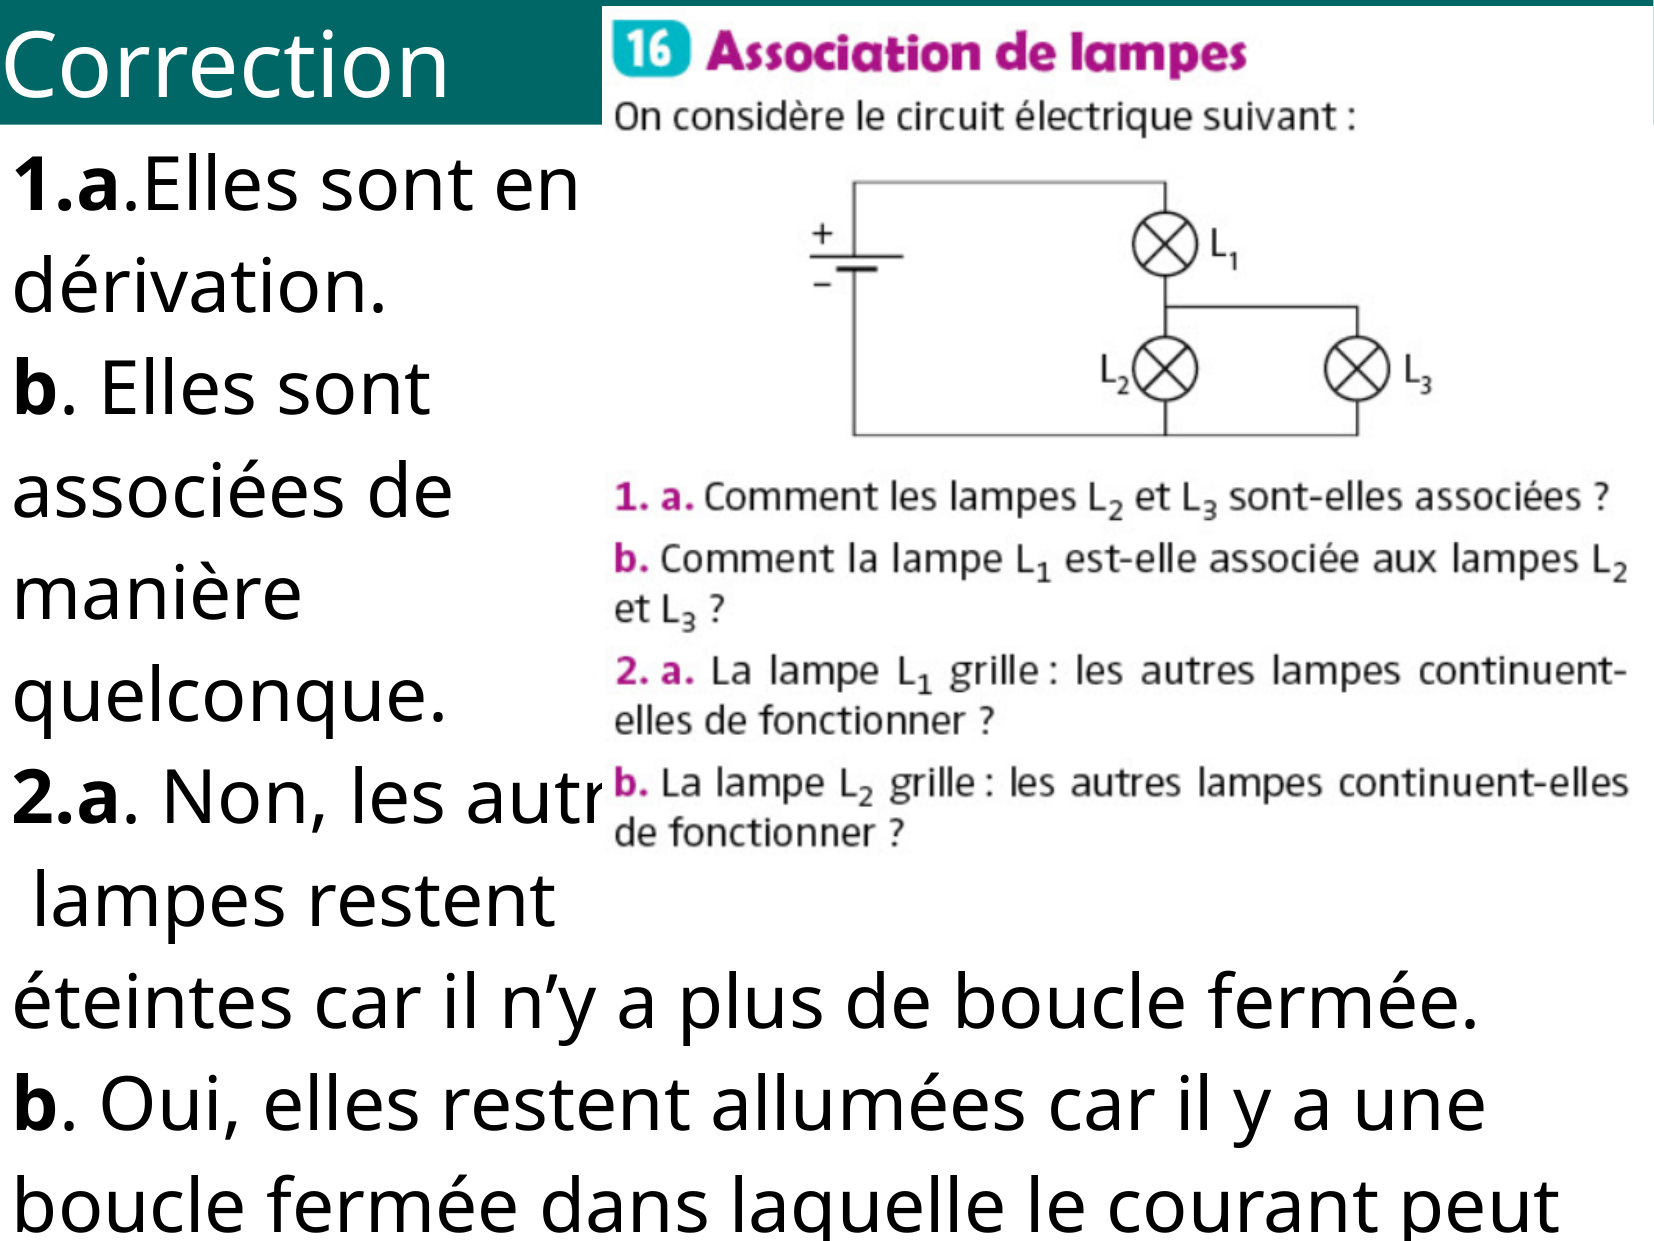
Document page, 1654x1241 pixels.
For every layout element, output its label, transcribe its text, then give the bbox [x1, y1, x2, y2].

title Correction [0, 4, 1654, 120]
subtitle 1.a.Elles sont en dérivation. b. Elles sont associées de manière quelconque. 2.a. Non, les autres lampes restent éteintes car il n’y a plus de boucle fermée. b. Oui, elles restent allumées car il y a une boucle fermée dans laquelle le courant peut circuler. [11, 129, 1642, 1229]
picture [602, 6, 1654, 875]
